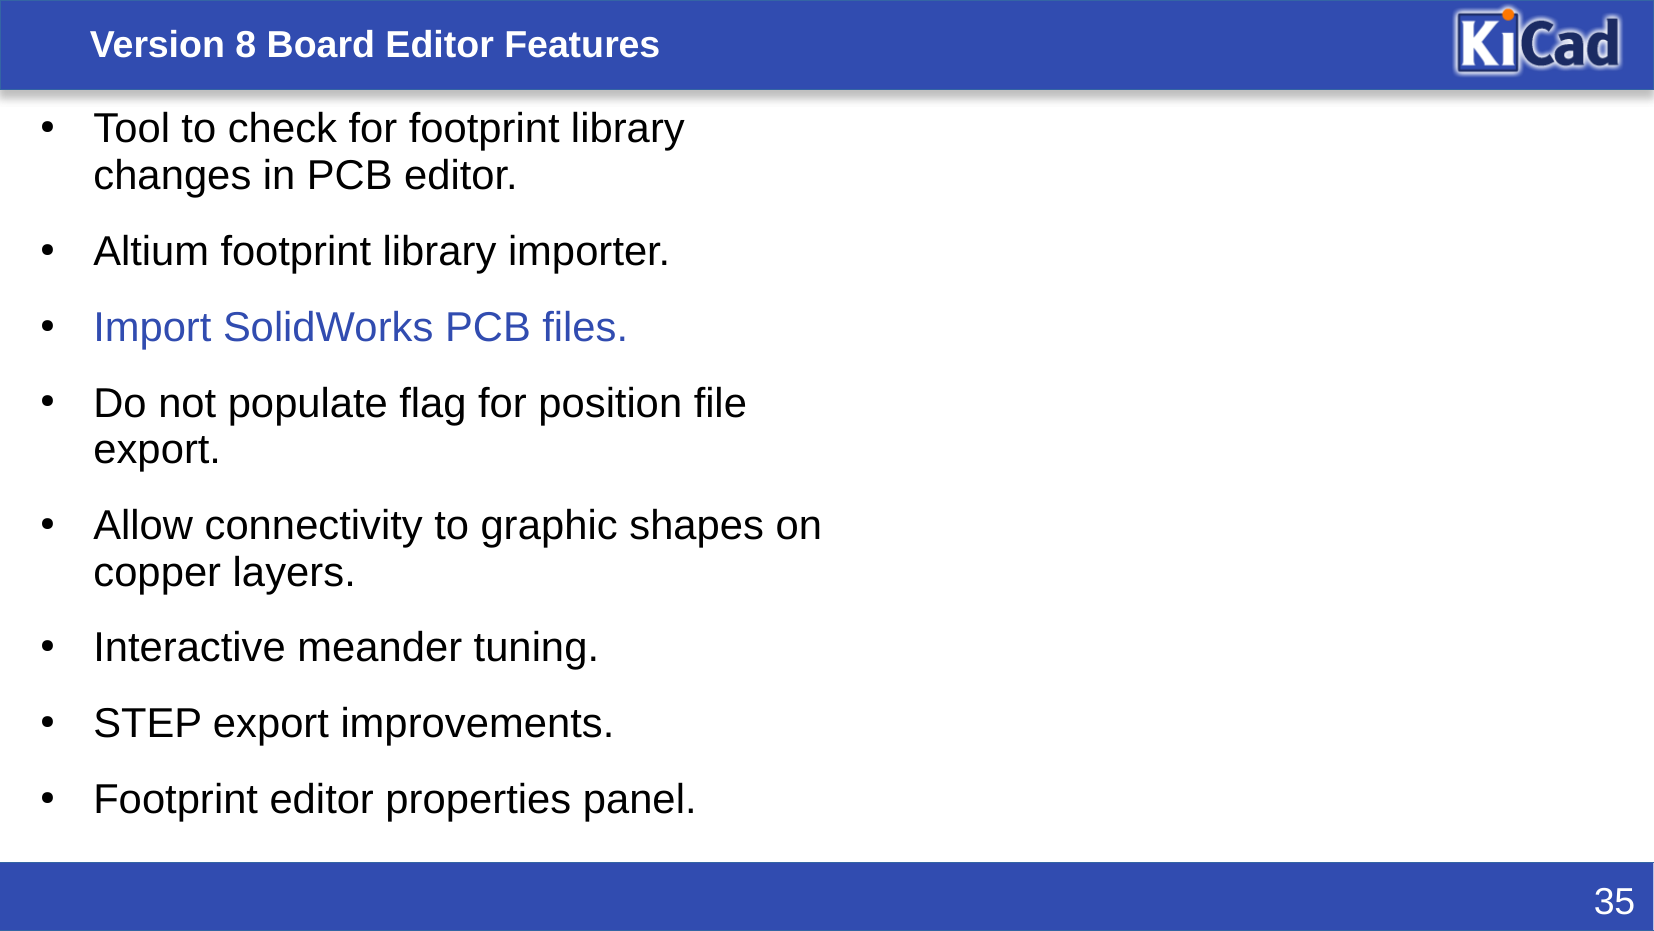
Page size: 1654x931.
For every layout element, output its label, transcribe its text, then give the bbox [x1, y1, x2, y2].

text_box [0, 862, 1654, 931]
list Tool to check for footprint library changes in PCB editor. Altium footprint library importer. Import SolidWorks PCB files. Do not populate flag for position file export. Allow connectivity to graphic shapes on copper layers. Interactive meander tuning. STEP export improvements. Footprint editor properties panel. [22, 105, 848, 856]
text_box <number> [1387, 873, 1651, 931]
text_box Version 8 Board Editor Features [0, 0, 1412, 90]
picture [1412, 0, 1654, 92]
